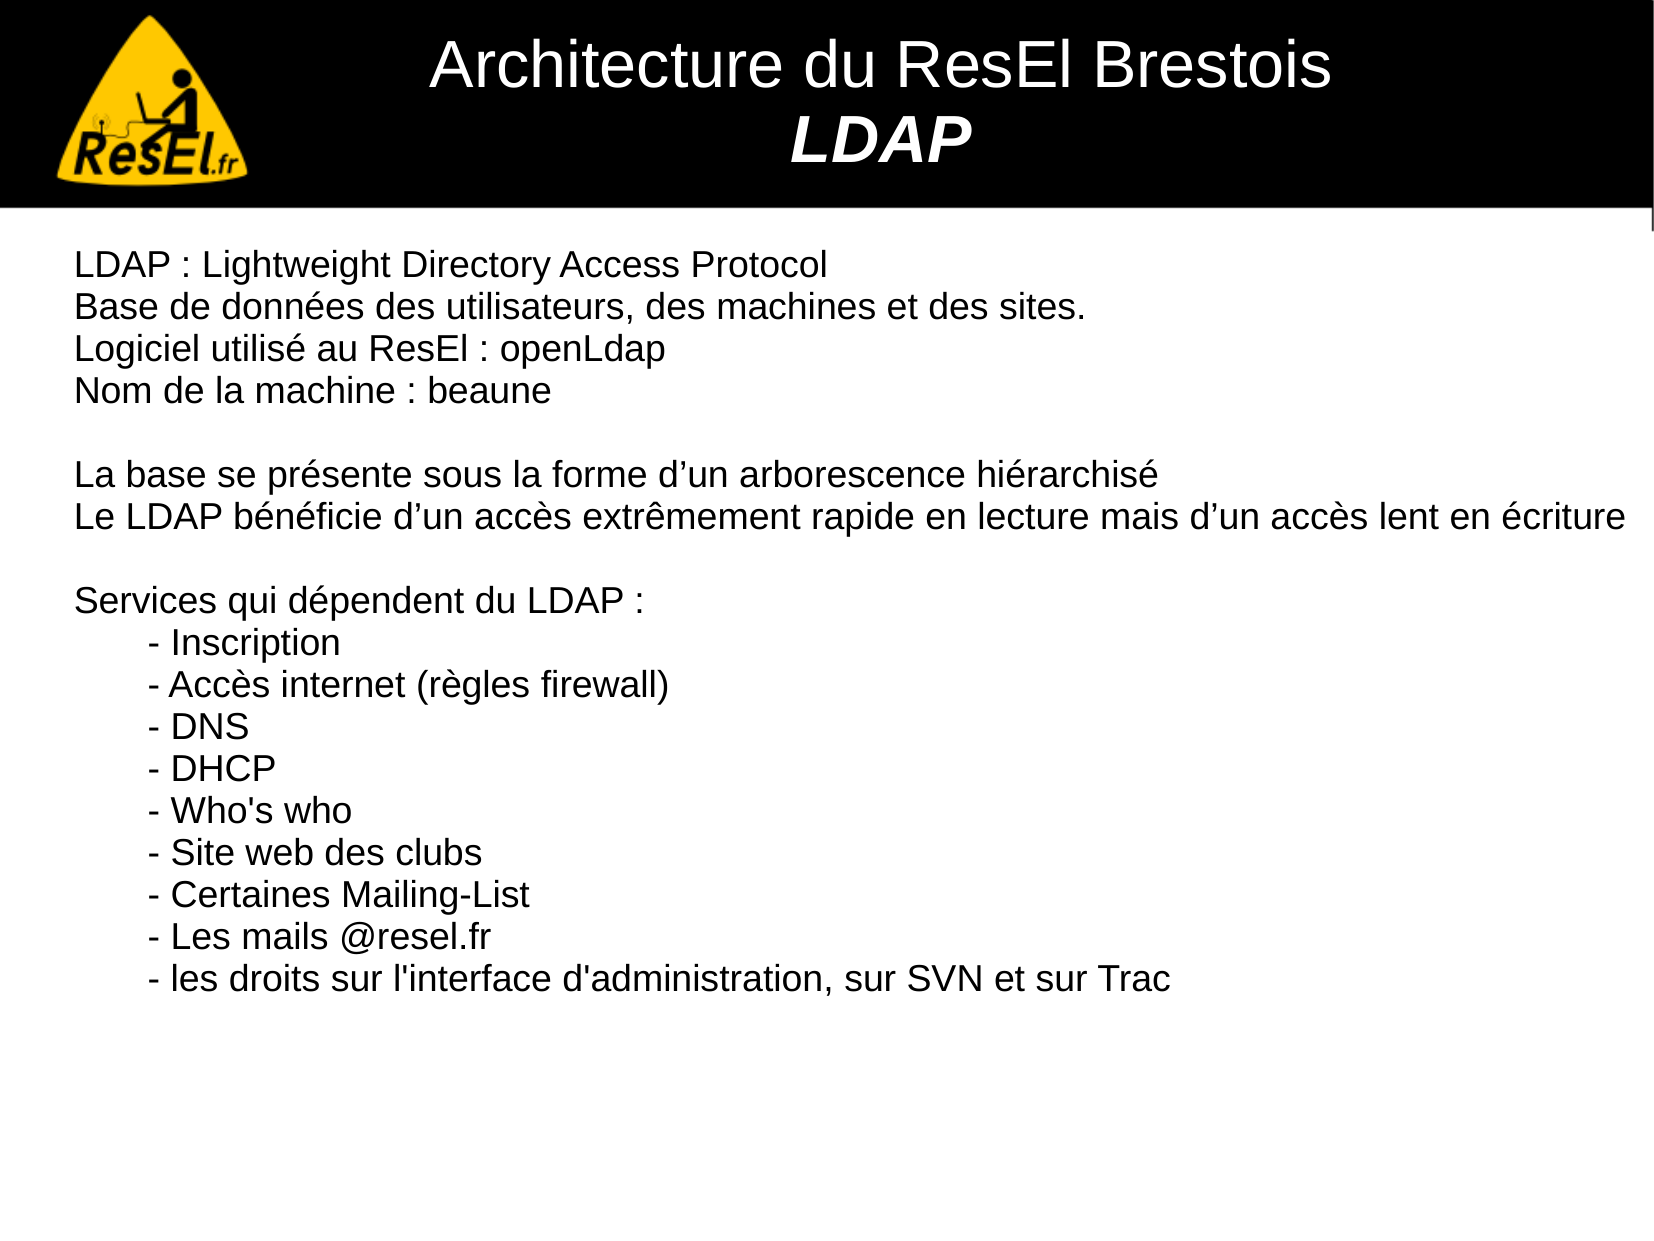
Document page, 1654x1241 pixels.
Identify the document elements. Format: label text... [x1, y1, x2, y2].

title Architecture du ResEl Brestois LDAP [275, 27, 1488, 177]
picture [0, 0, 1654, 1241]
text_box LDAP : Lightweight Directory Access Protocol Base de données des utilisateurs, des machines et des sites. Logiciel utilisé au ResEl : openLdap Nom de la machine : beaune La base se présente sous la forme d’un arborescence hiérarchisé Le LDAP bénéficie d’un accès extrêmement rapide en lecture mais d’un accès lent en écriture Services qui dépendent du LDAP : - Inscription - Accès internet (règles firewall) - DNS - DHCP - Who's who - Site web des clubs - Certaines Mailing-List - Les mails @resel.fr - les droits sur l'interface d'administration, sur SVN et sur Trac [59, 236, 1654, 1049]
